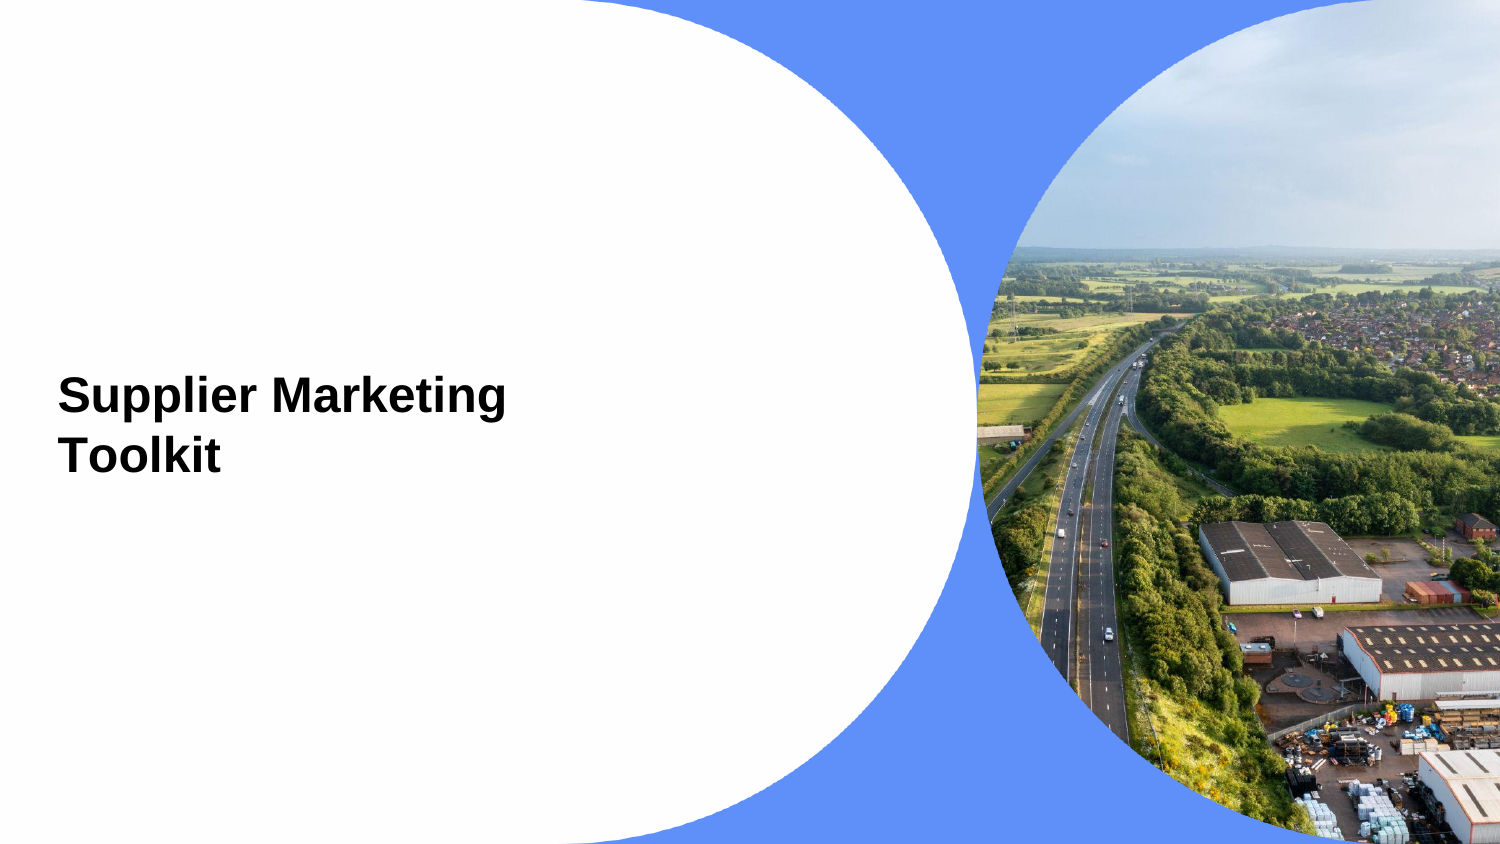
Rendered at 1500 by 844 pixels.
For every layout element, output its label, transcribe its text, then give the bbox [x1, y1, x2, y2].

title Supplier Marketing Toolkit [57, 362, 627, 749]
